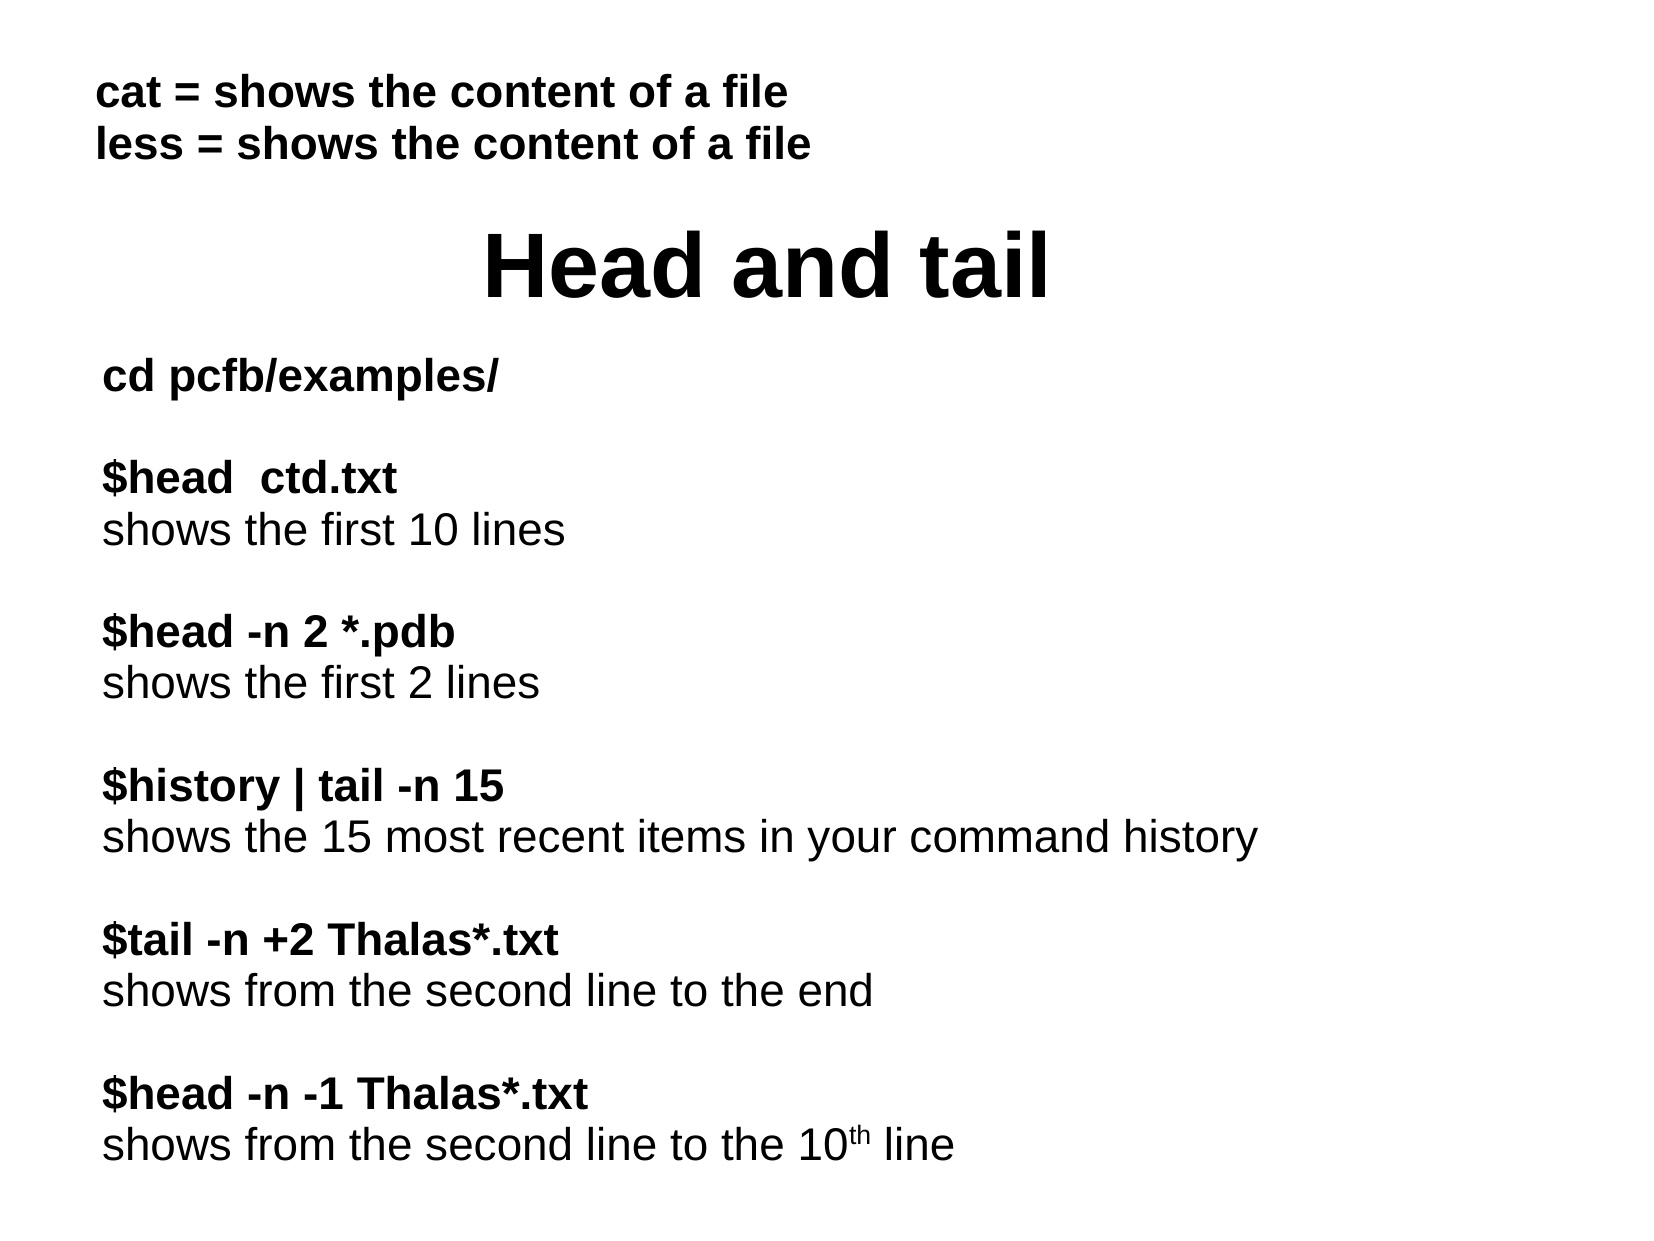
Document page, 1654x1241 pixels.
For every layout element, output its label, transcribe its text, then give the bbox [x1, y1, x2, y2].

text_box cd pcfb/examples/ $head ctd.txt shows the first 10 lines $head -n 2 *.pdb shows the first 2 lines $history | tail -n 15 shows the 15 most recent items in your command history $tail -n +2 Thalas*.txt shows from the second line to the end $head -n -1 Thalas*.txt shows from the second line to the 10th line [87, 291, 1477, 1180]
text_box Head and tail [413, 206, 1123, 325]
text_box cat = shows the content of a file less = shows the content of a file [80, 59, 827, 279]
